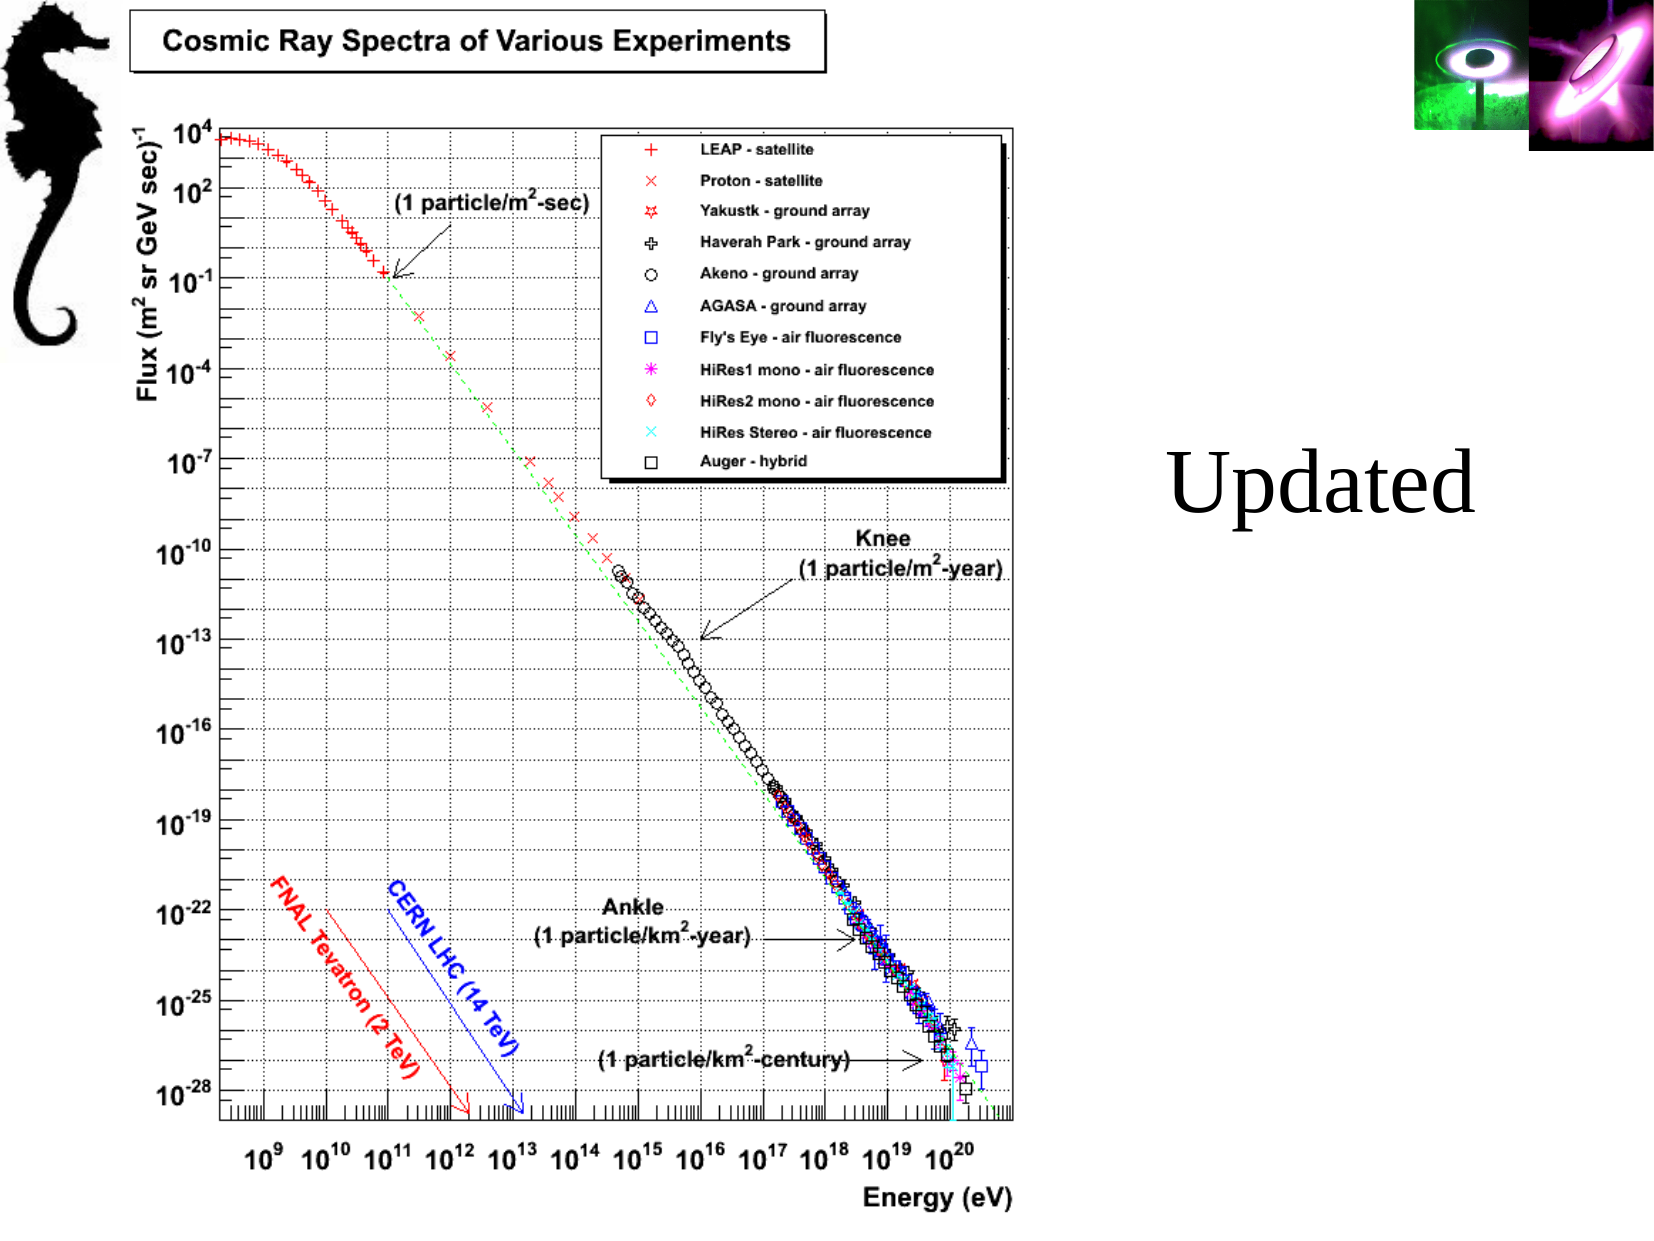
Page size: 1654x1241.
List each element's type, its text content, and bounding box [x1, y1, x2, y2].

picture [0, 0, 1112, 1241]
title Updated [1112, 19, 1532, 946]
picture [1414, 0, 1654, 151]
